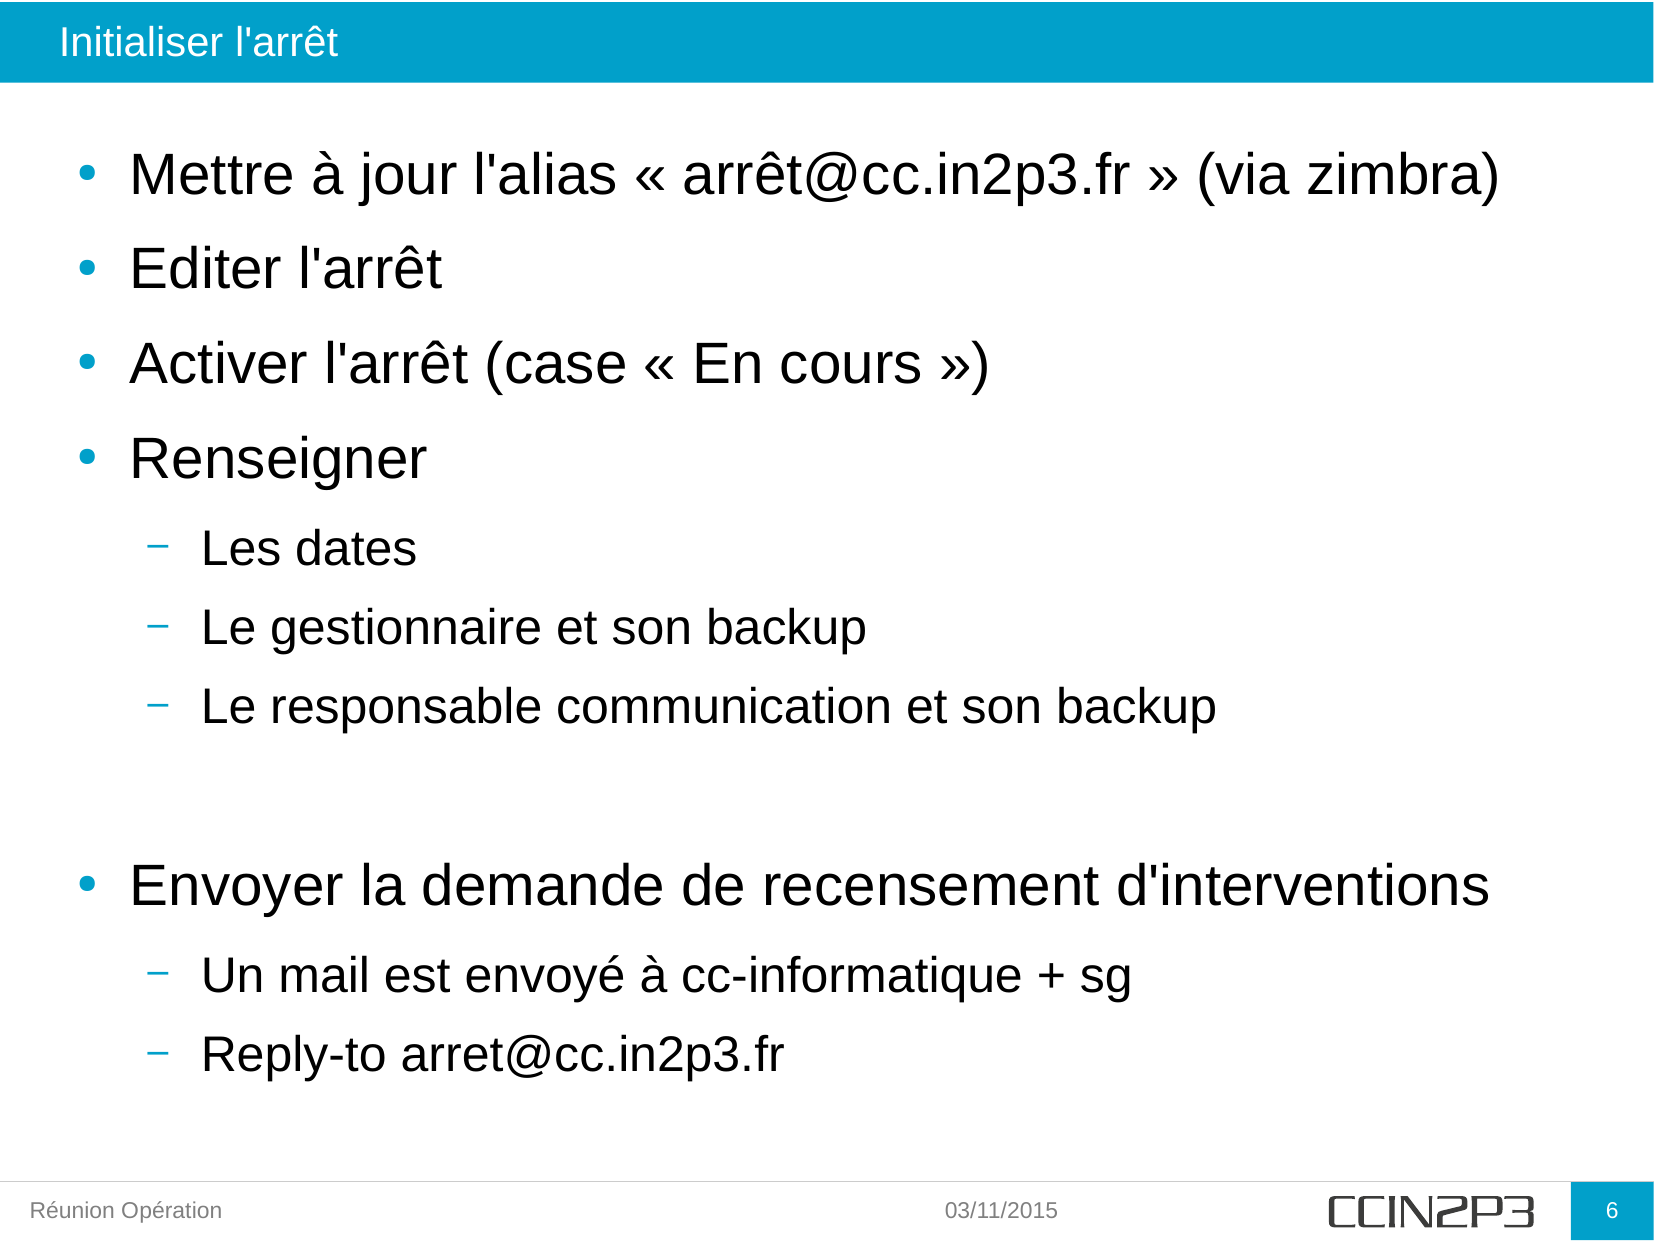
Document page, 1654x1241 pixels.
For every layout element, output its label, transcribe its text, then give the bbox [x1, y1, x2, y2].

list Mettre à jour l'alias « arrêt@cc.in2p3.fr » (via zimbra) Editer l'arrêt Activer l'arrêt (case « En cours ») Renseigner Les dates Le gestionnaire et son backup Le responsable communication et son backup Envoyer la demande de recensement d'interventions Un mail est envoyé à cc-informatique + sg Reply-to arret@cc.in2p3.fr [59, 141, 1607, 1134]
title Initialiser l'arrêt [0, 2, 1654, 83]
